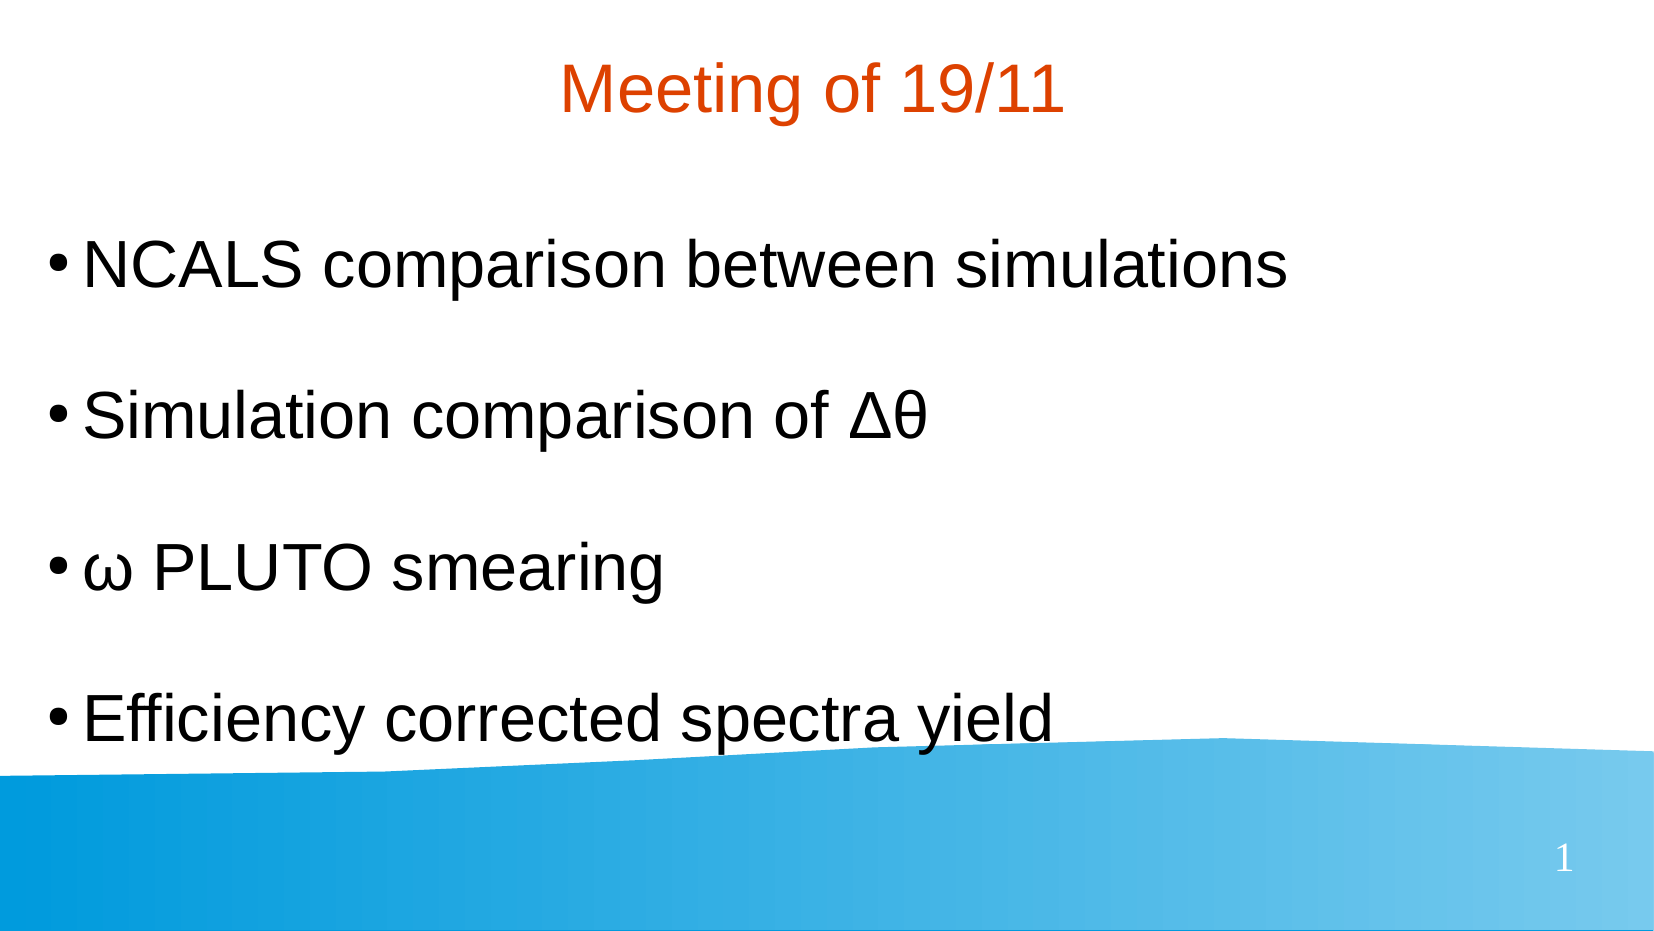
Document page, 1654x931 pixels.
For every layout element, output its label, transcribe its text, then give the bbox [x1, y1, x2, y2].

subtitle NCALS comparison between simulations Simulation comparison of Δθ ω PLUTO smearing Efficiency corrected spectra yield [46, 75, 1535, 756]
title Meeting of 19/11 [75, 0, 1552, 178]
